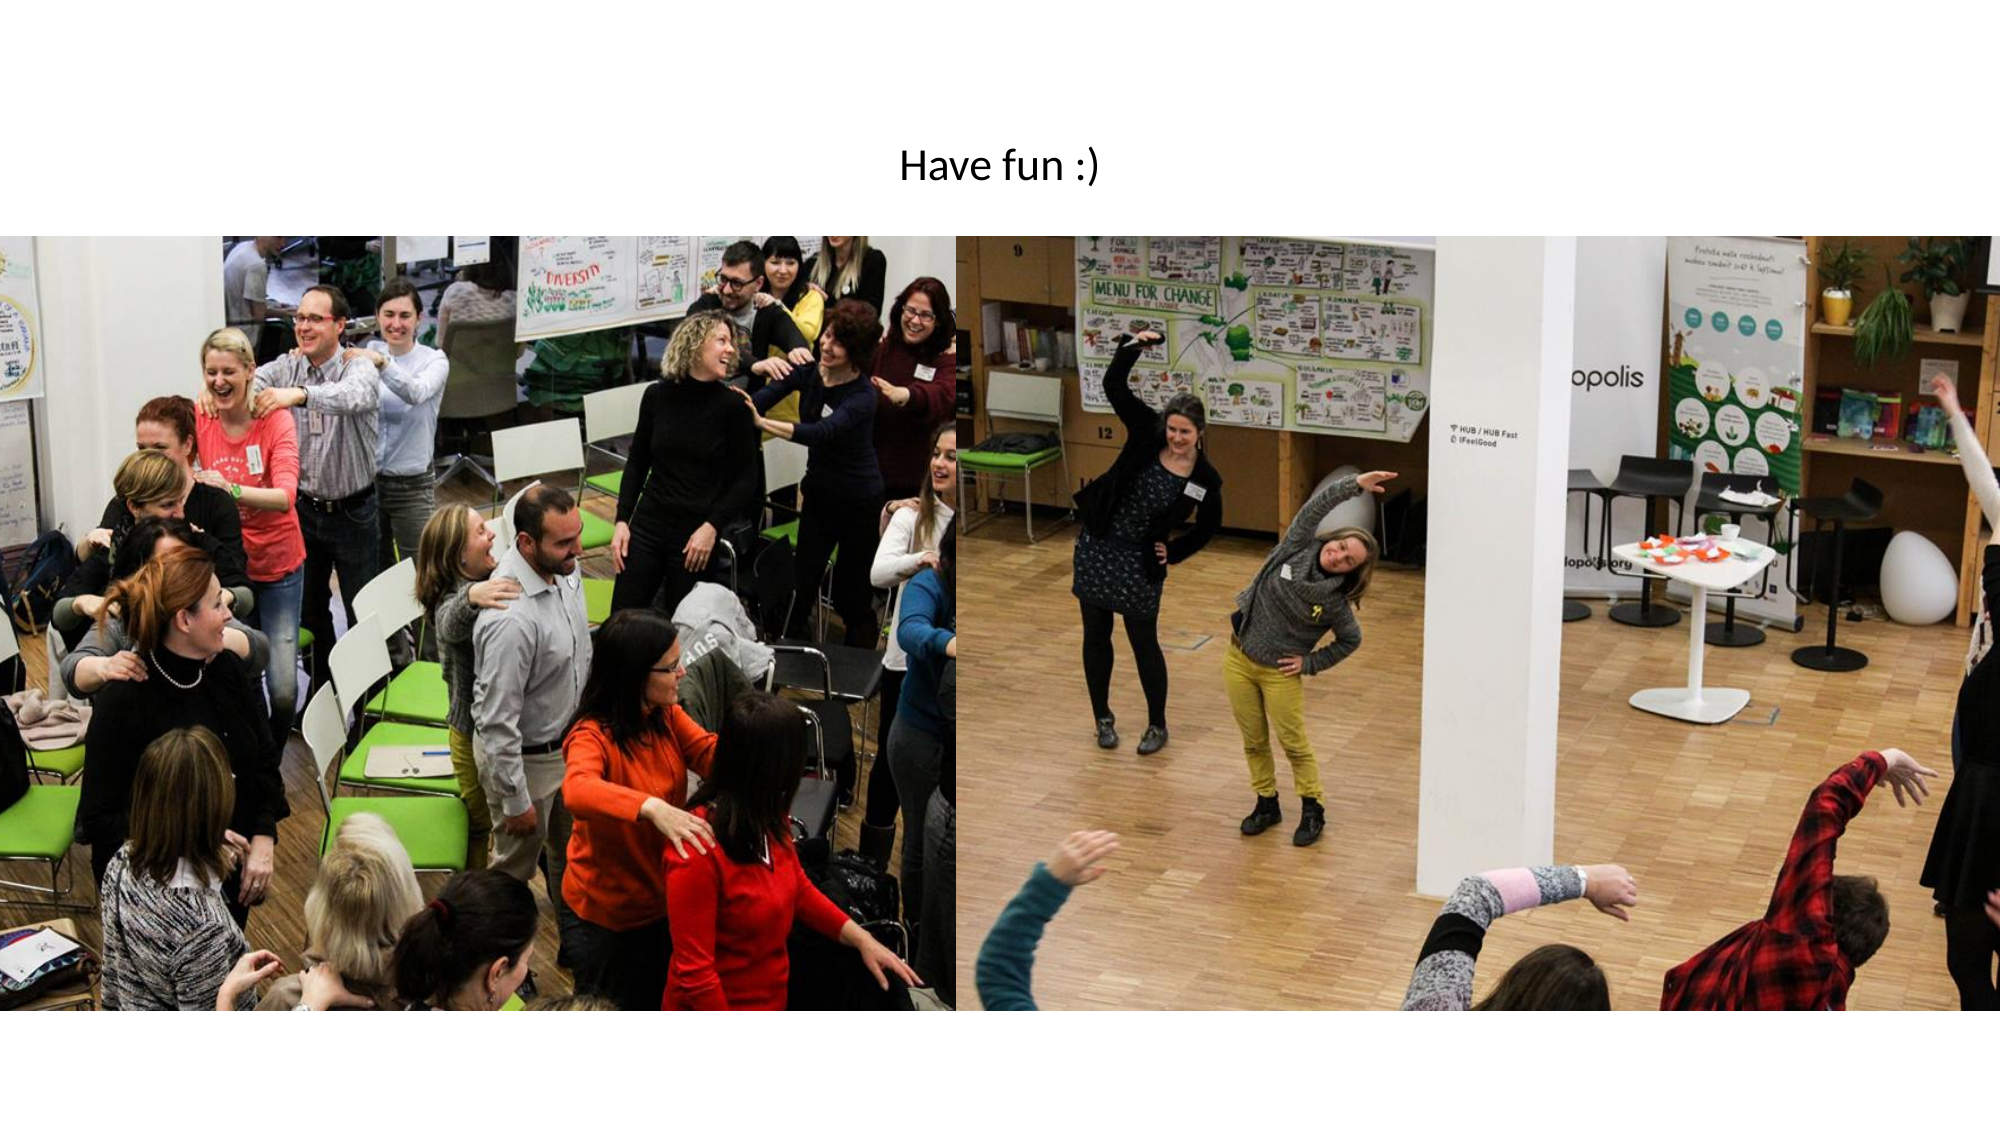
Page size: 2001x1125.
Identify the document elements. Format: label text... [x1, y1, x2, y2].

title Have fun :) [137, 59, 1863, 236]
picture [0, 236, 2000, 1011]
